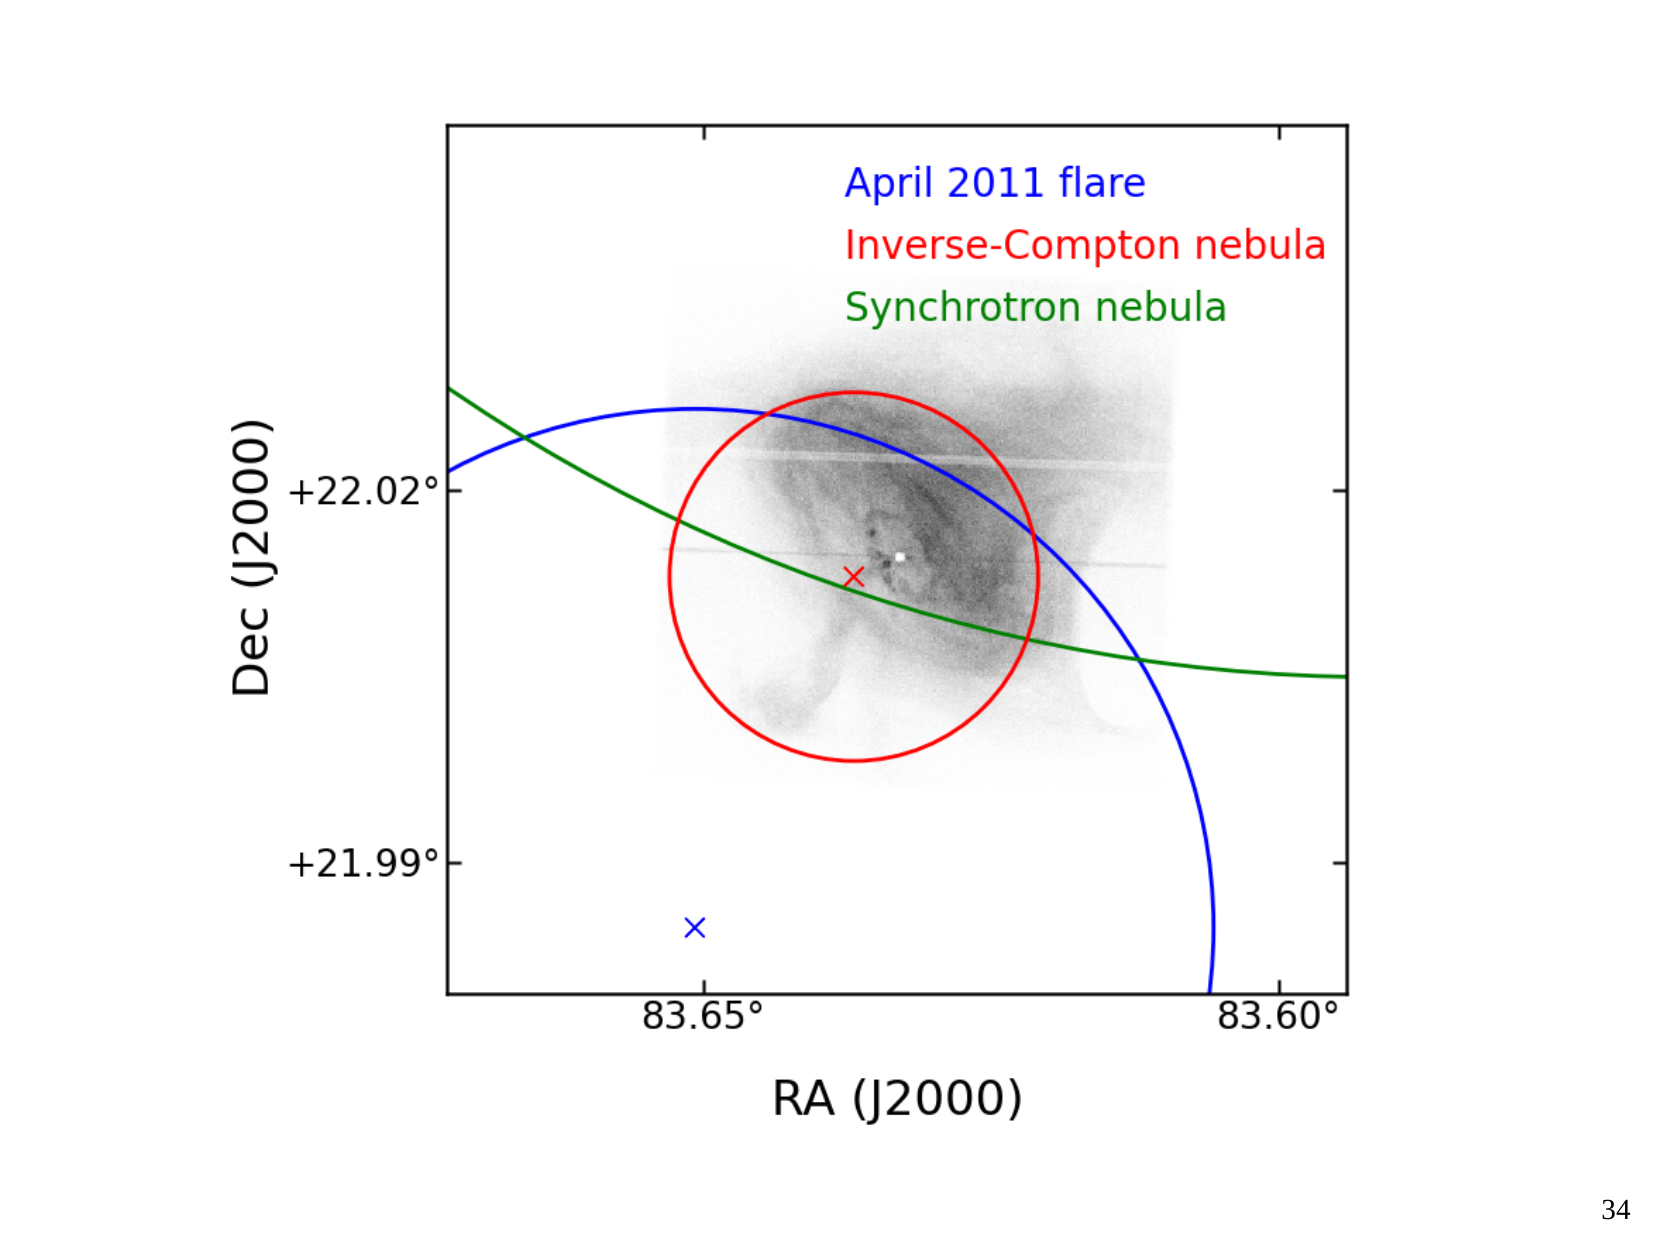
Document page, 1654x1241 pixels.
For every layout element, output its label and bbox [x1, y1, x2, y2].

picture [189, 1, 1475, 1241]
